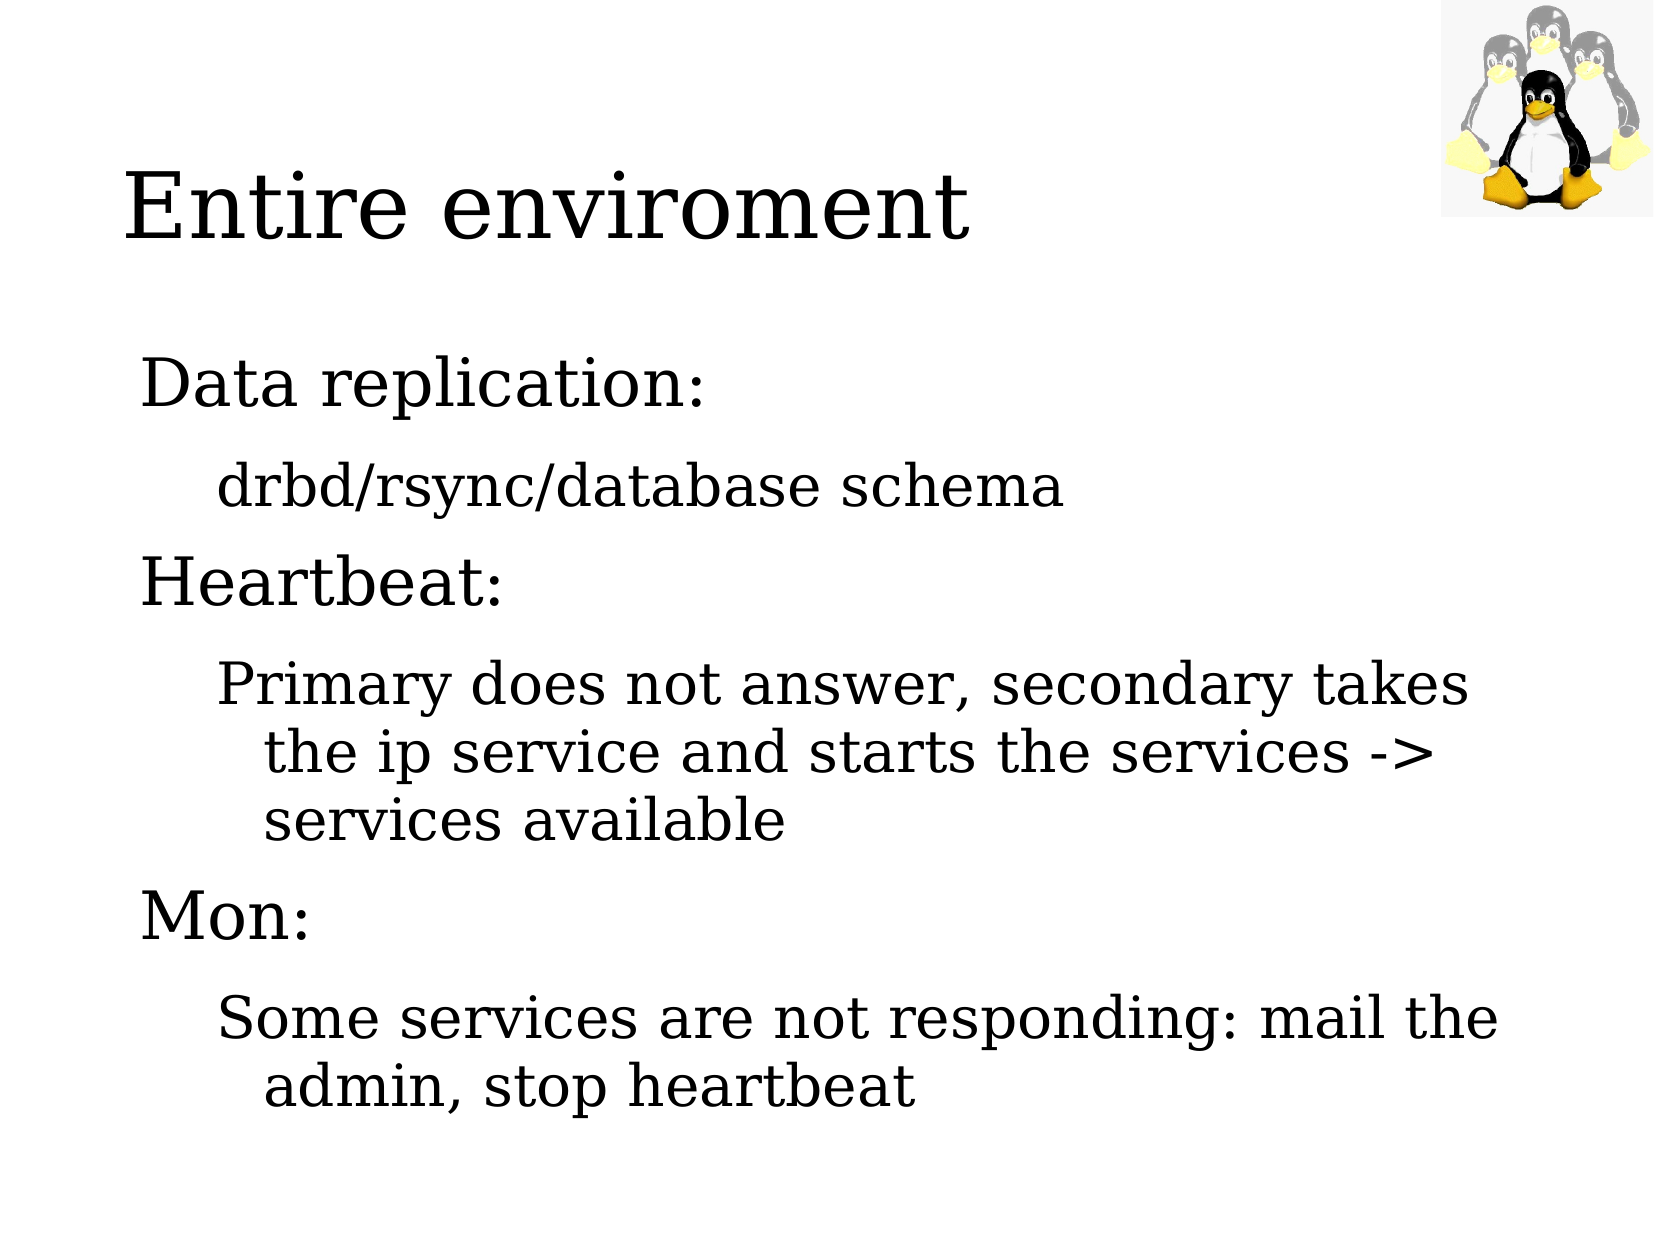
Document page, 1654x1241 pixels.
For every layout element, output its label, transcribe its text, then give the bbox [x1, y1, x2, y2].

list Data replication: drbd/rsync/database schema Heartbeat: Primary does not answer, secondary takes the ip service and starts the services -> services available Mon: Some services are not responding: mail the admin, stop heartbeat [121, 344, 1534, 1127]
picture [1441, 0, 1654, 217]
title Entire enviroment [121, 102, 1534, 311]
